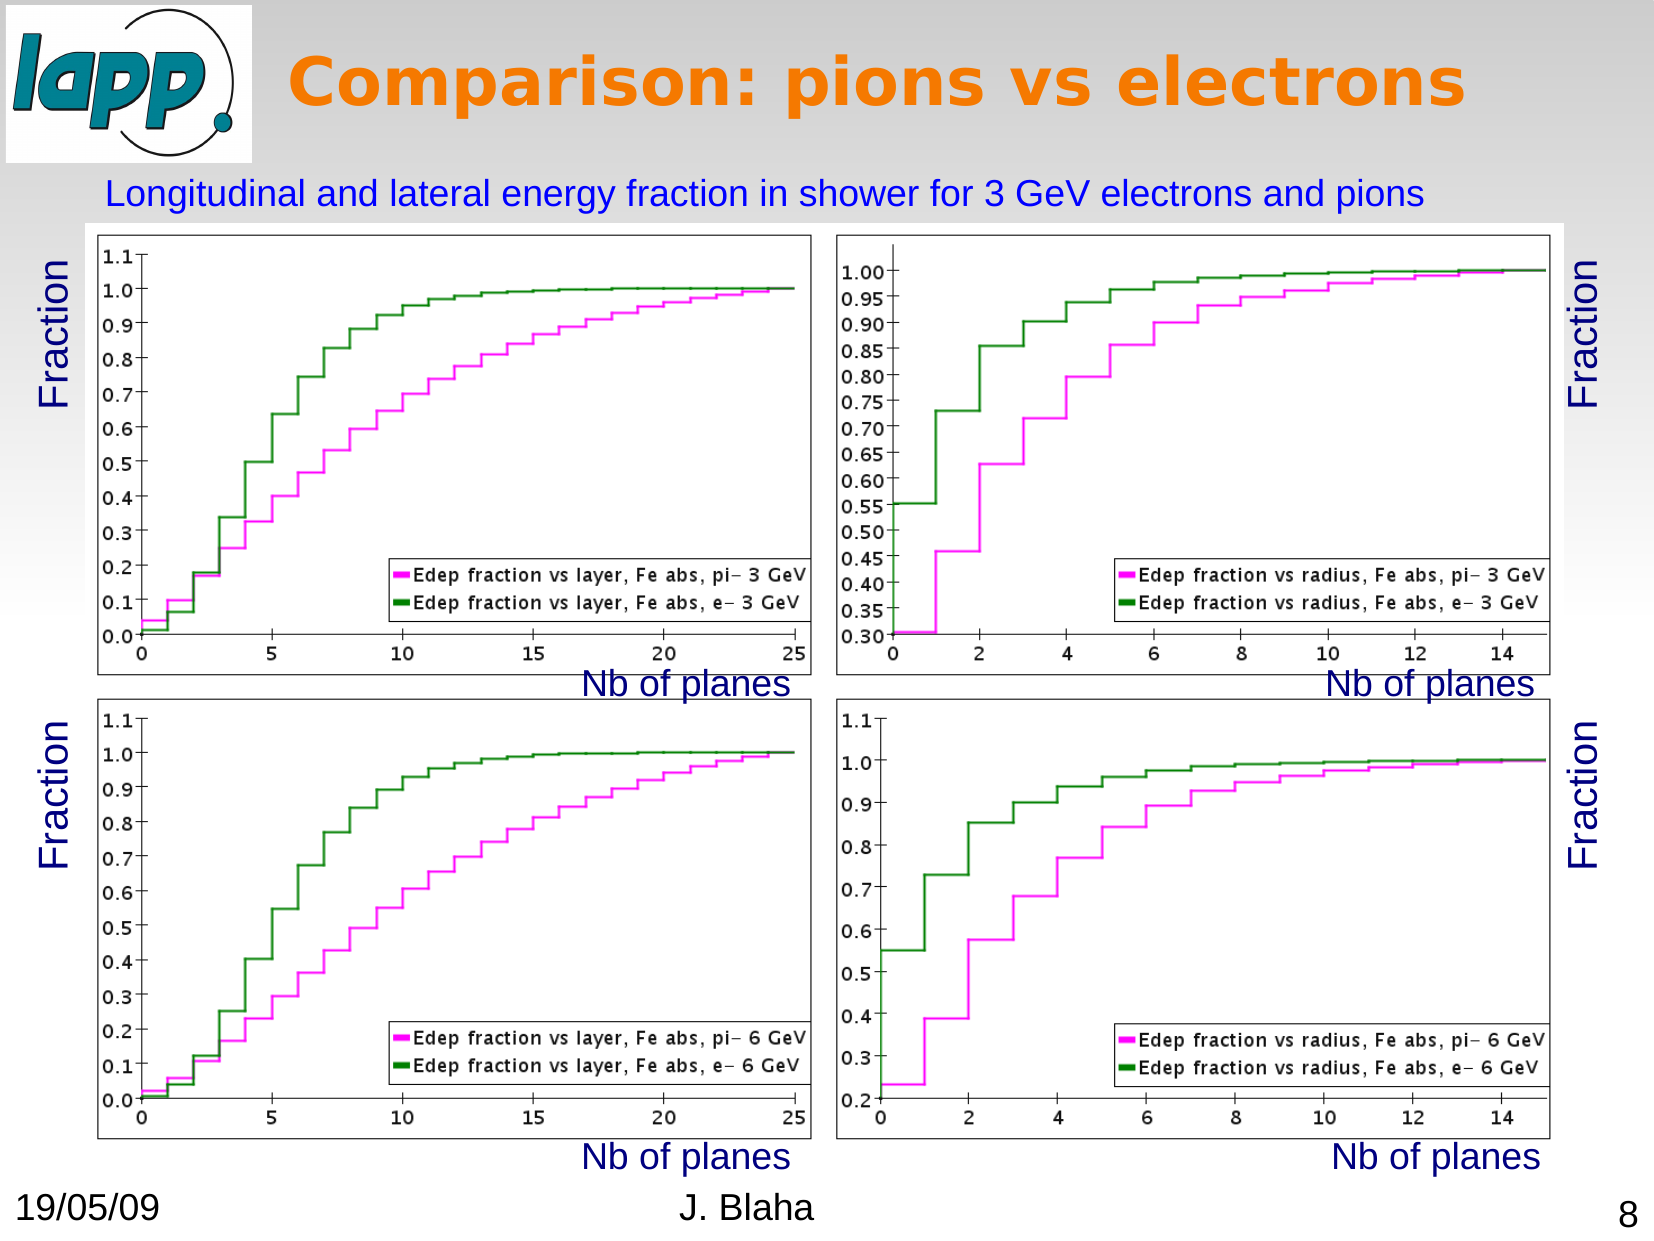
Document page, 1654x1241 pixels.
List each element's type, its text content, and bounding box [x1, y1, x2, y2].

text_box 8 [1575, 1186, 1654, 1241]
title Comparison: pions vs electrons [148, 8, 1654, 157]
text_box Fraction Fraction [18, 243, 84, 887]
text_box Nb of planes [566, 1124, 806, 1190]
text_box Nb of planes [1316, 1124, 1556, 1190]
picture [85, 223, 1564, 1151]
text_box Longitudinal and lateral energy fraction in shower for 3 GeV electrons and pions [90, 161, 1558, 222]
text_box Fraction Fraction [1547, 243, 1613, 887]
text_box Nb of planes [1310, 651, 1547, 717]
text_box Nb of planes [566, 651, 806, 717]
text_box 19/05/09 [0, 1179, 177, 1241]
picture [5, 5, 252, 163]
text_box J. Blaha [653, 1179, 1000, 1241]
